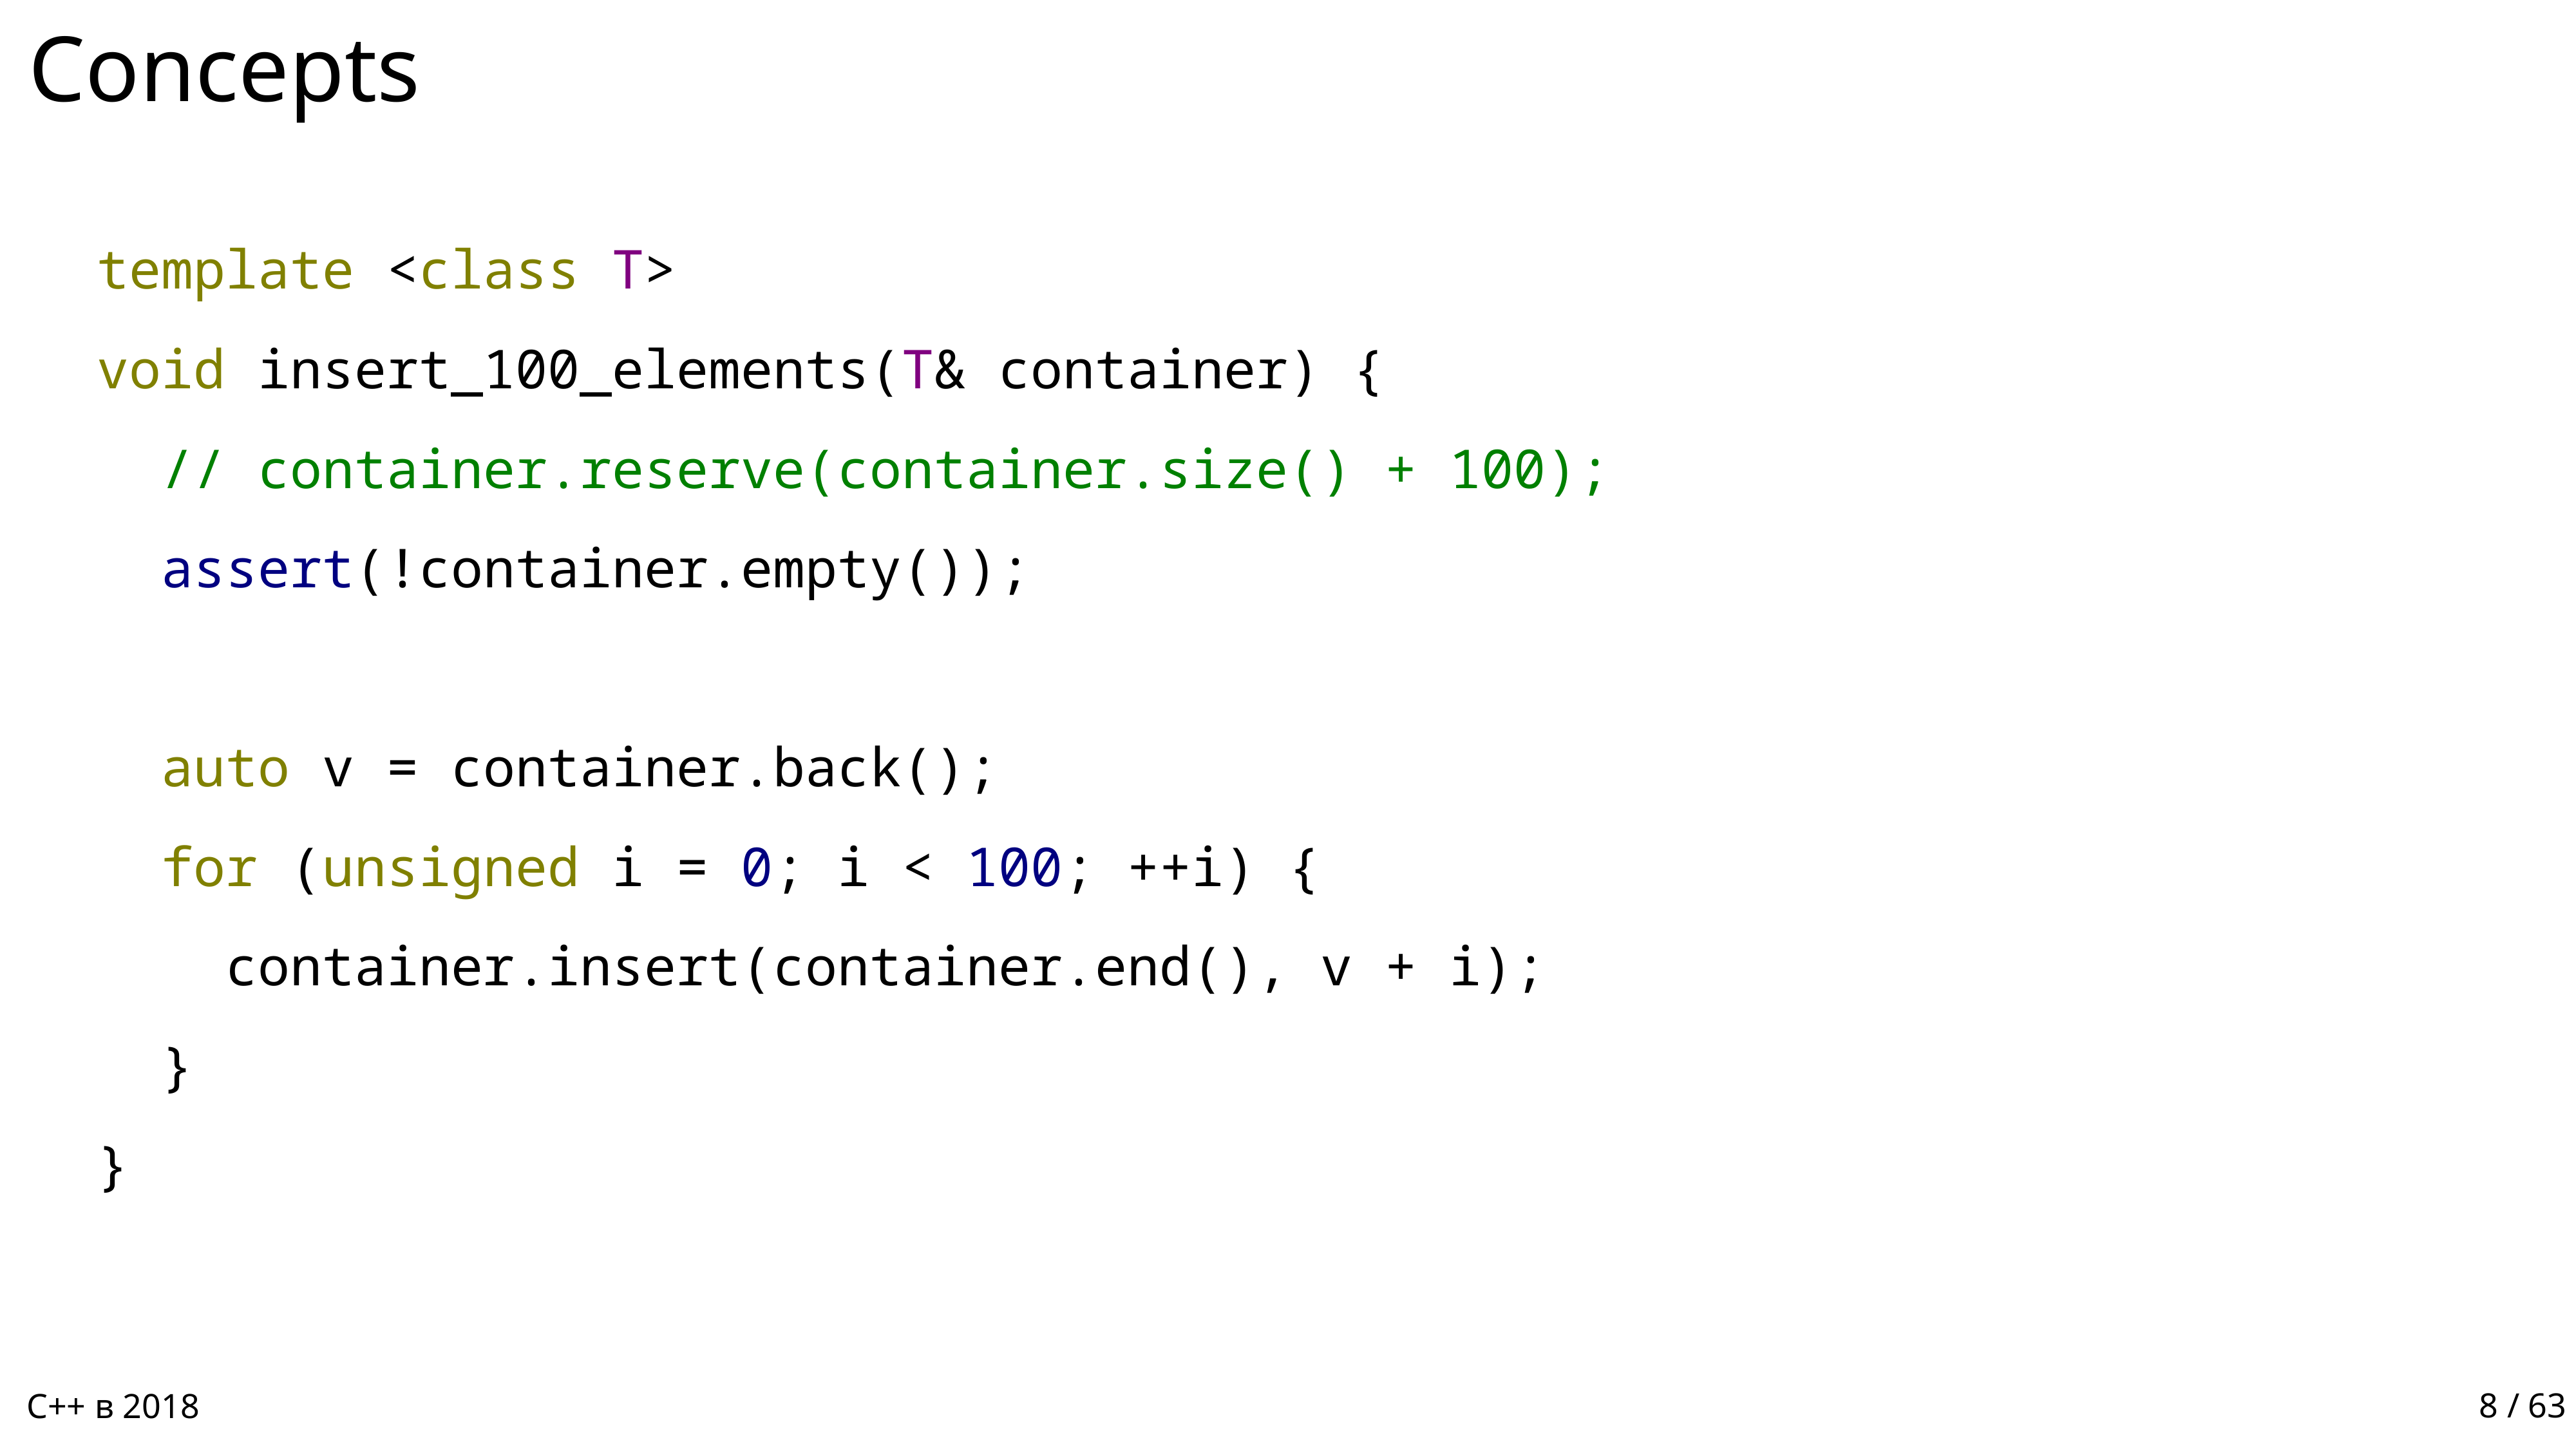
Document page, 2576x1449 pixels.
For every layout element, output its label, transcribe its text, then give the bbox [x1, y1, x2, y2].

list <number> / 63 [1479, 1376, 2576, 1431]
list C++ в 2018 [17, 1376, 1114, 1431]
title Concepts [19, 19, 2551, 155]
list template <class T> void insert_100_elements(T& container) { // container.reserve(container.size() + 100); assert(!container.empty()); auto v = container.back(); for (unsigned i = 0; i < 100; ++i) { container.insert(container.end(), v + i); } } [87, 214, 2551, 1382]
